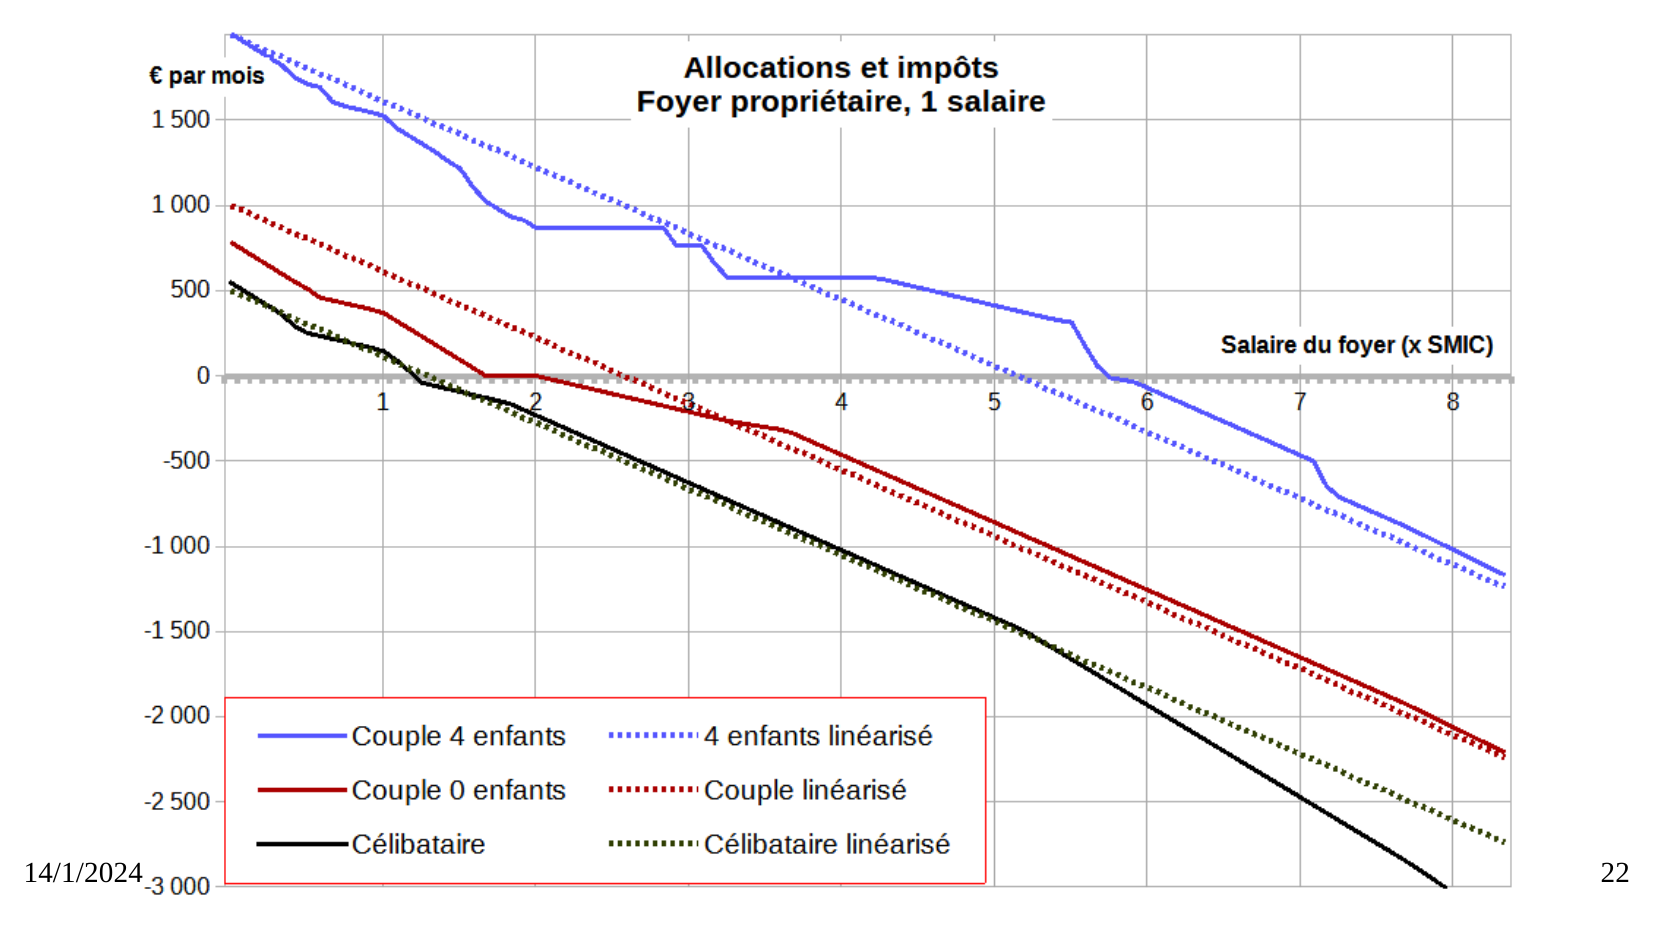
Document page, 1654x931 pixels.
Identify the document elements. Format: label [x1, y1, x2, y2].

picture [144, 21, 1528, 908]
